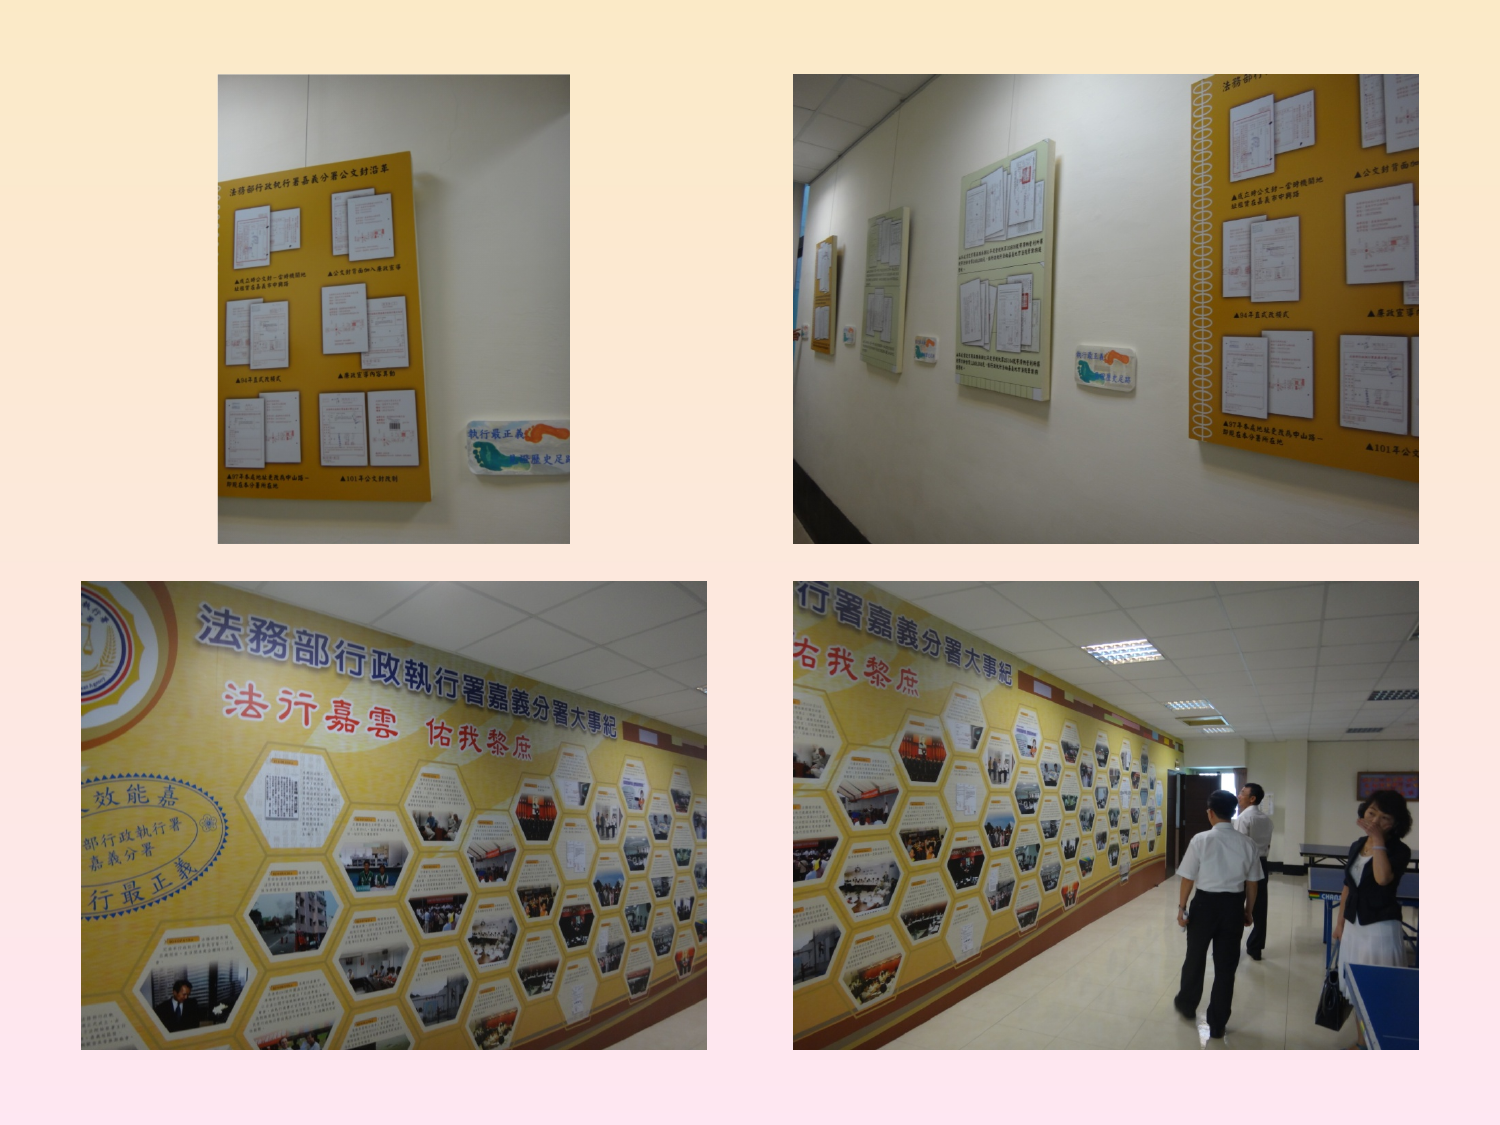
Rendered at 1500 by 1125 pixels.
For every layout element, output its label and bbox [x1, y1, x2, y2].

picture [793, 75, 1419, 544]
picture [217, 75, 570, 544]
picture [81, 581, 707, 1051]
picture [793, 581, 1419, 1051]
